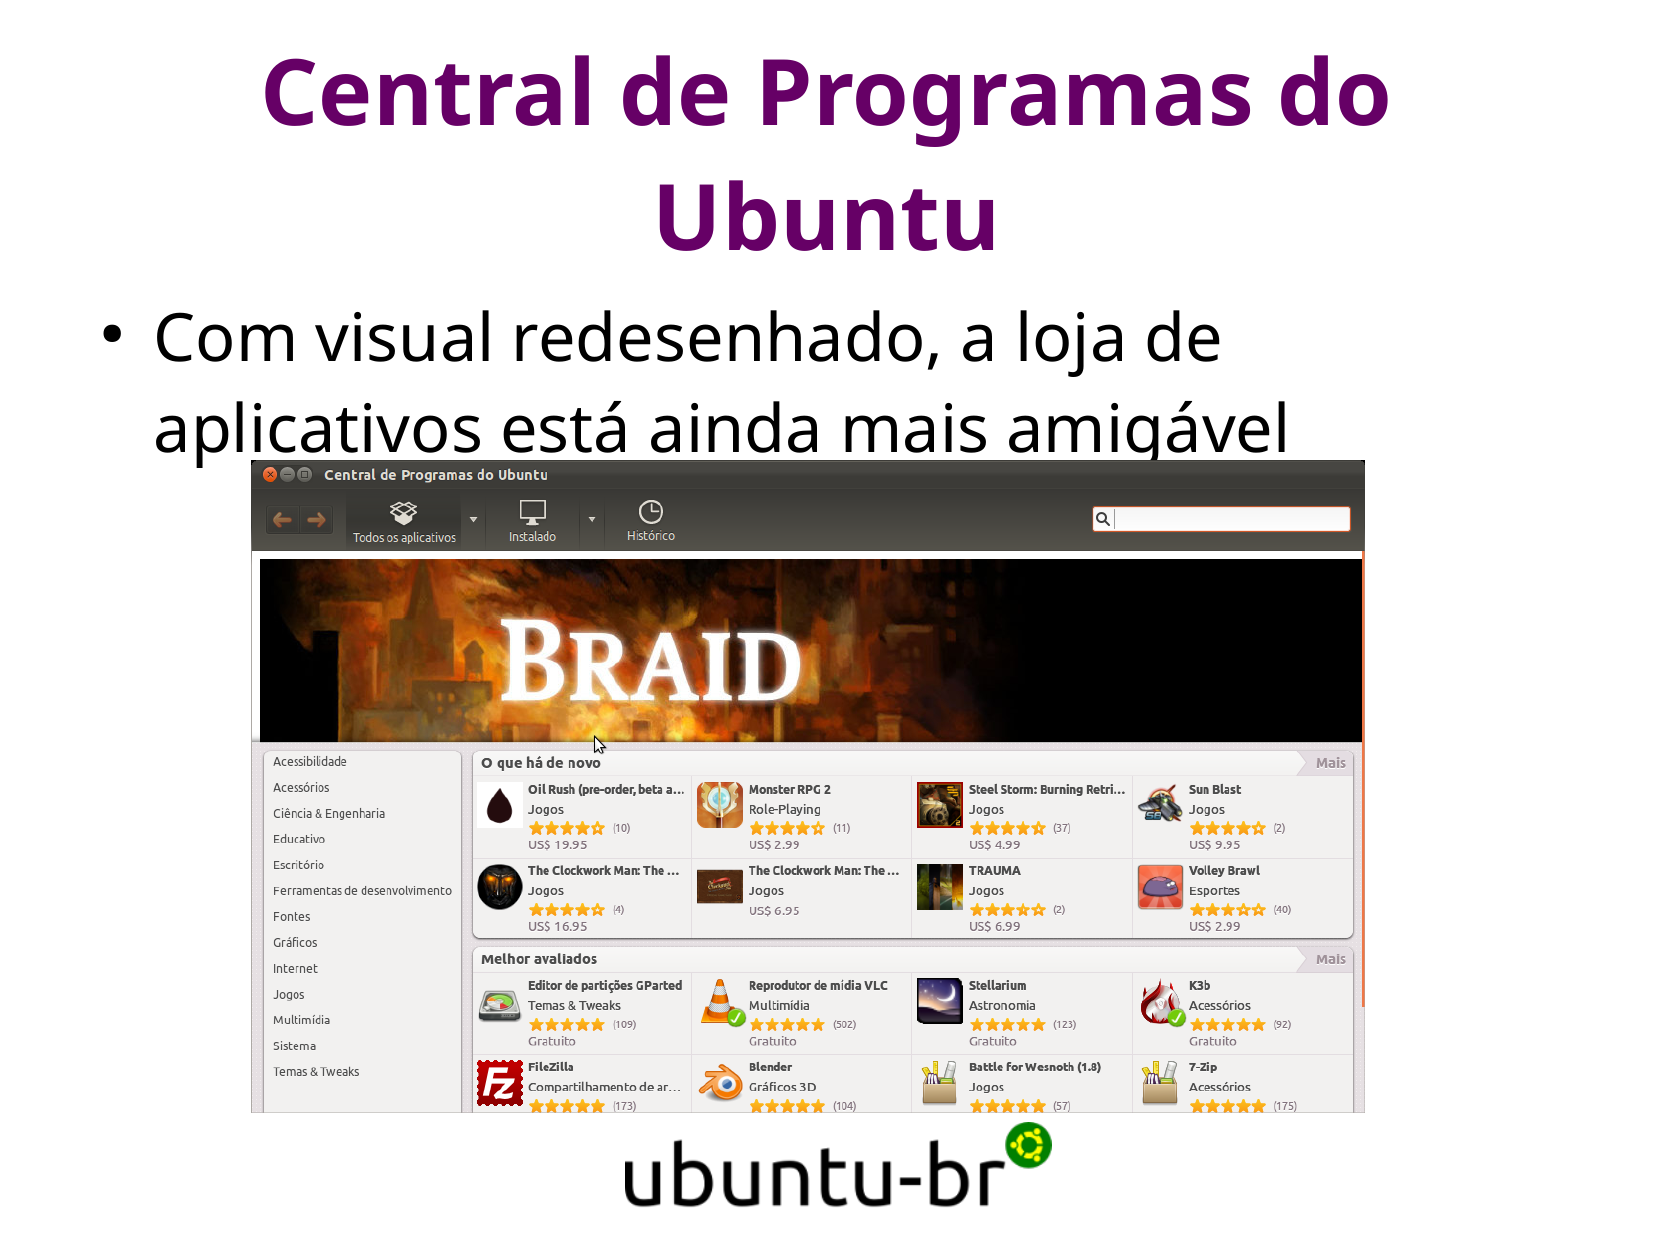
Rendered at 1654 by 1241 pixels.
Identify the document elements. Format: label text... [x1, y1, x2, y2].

picture [625, 1122, 1052, 1223]
list Com visual redesenhado, a loja de aplicativos está ainda mais amigável [82, 290, 1571, 1109]
picture [251, 460, 1365, 1113]
title Central de Programas do Ubuntu [82, 49, 1571, 257]
